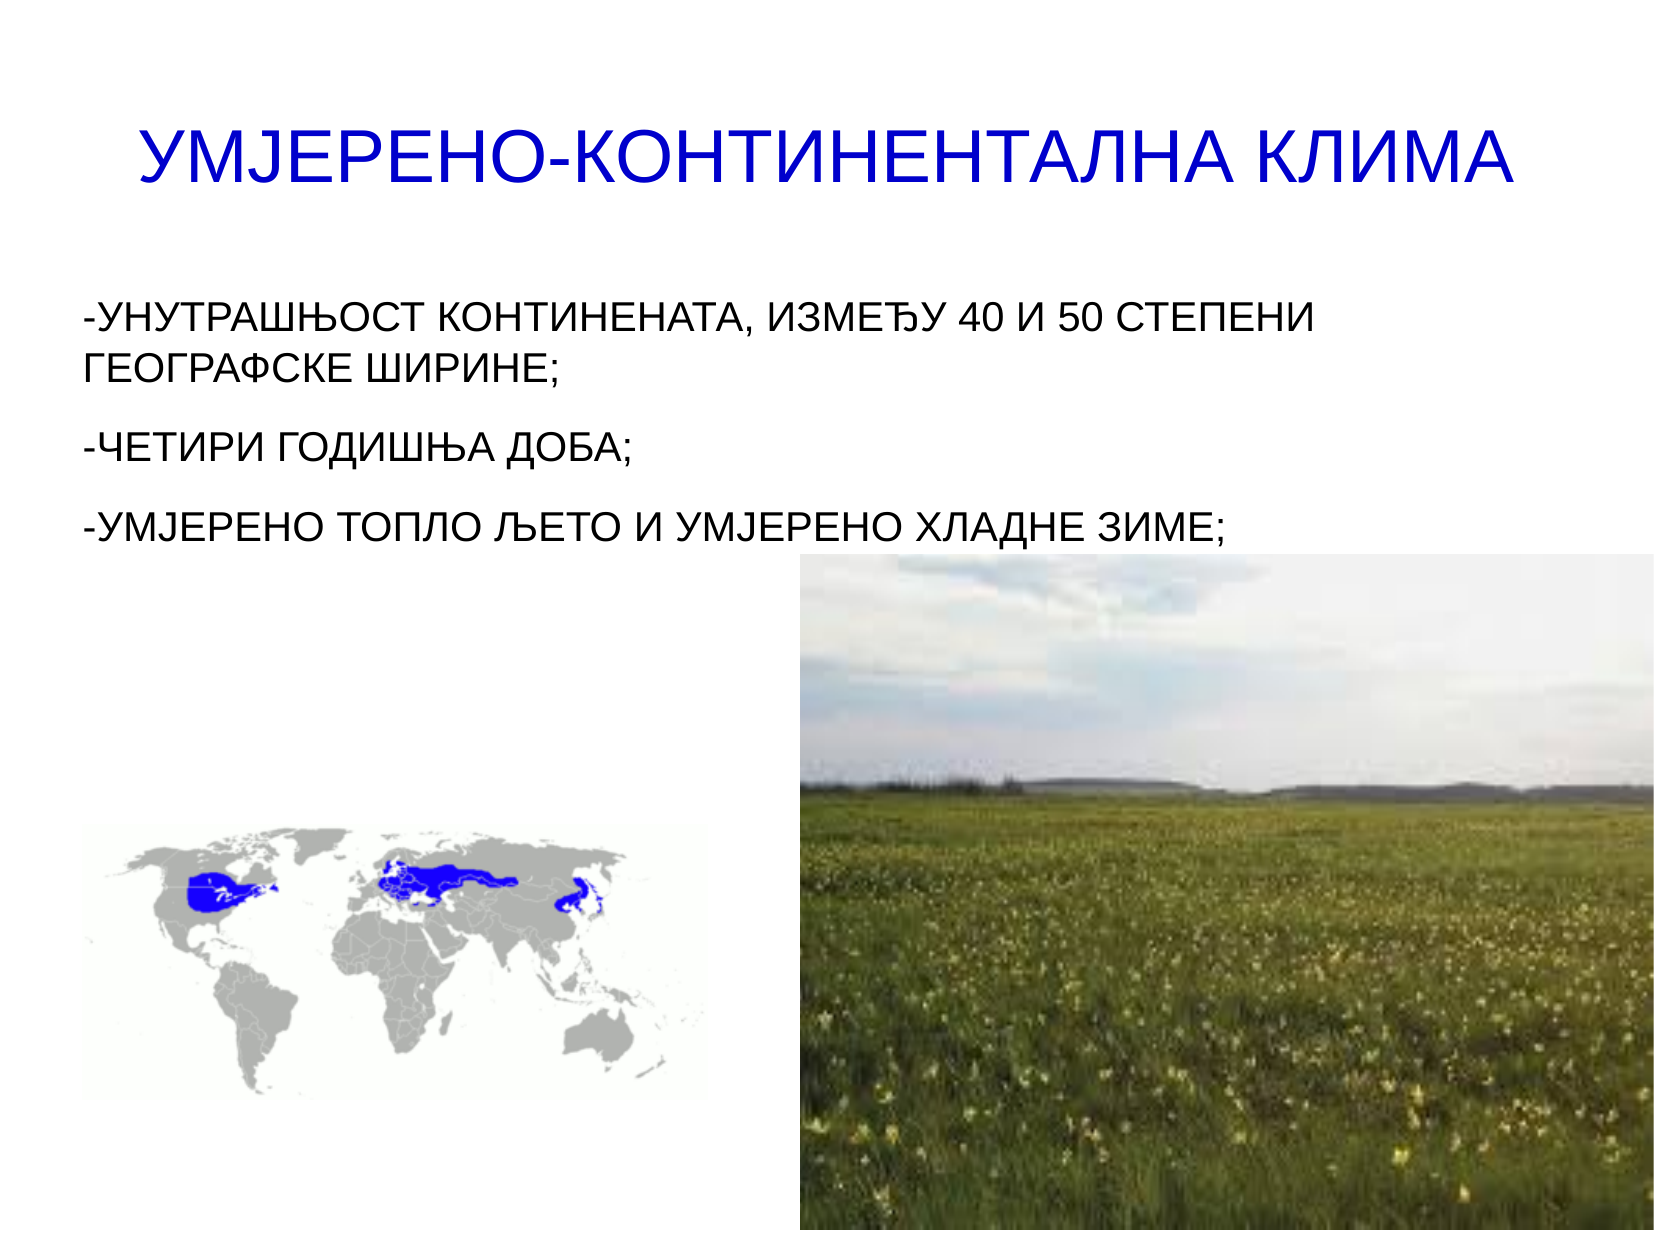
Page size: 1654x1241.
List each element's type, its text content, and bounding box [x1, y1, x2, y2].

picture [800, 555, 1654, 1231]
picture [82, 825, 708, 1100]
title УМЈЕРЕНО-КОНТИНЕНТАЛНА КЛИМА [82, 49, 1571, 257]
list -УНУТРАШЊОСТ КОНТИНЕНАТА, ИЗМЕЂУ 40 И 50 СТЕПЕНИ ГЕОГРАФСКЕ ШИРИНЕ; -ЧЕТИРИ ГОДИШЊА ДОБА; -УМЈЕРЕНО ТОПЛО ЉЕТО И УМЈЕРЕНО ХЛАДНЕ ЗИМЕ; [82, 290, 1571, 1109]
